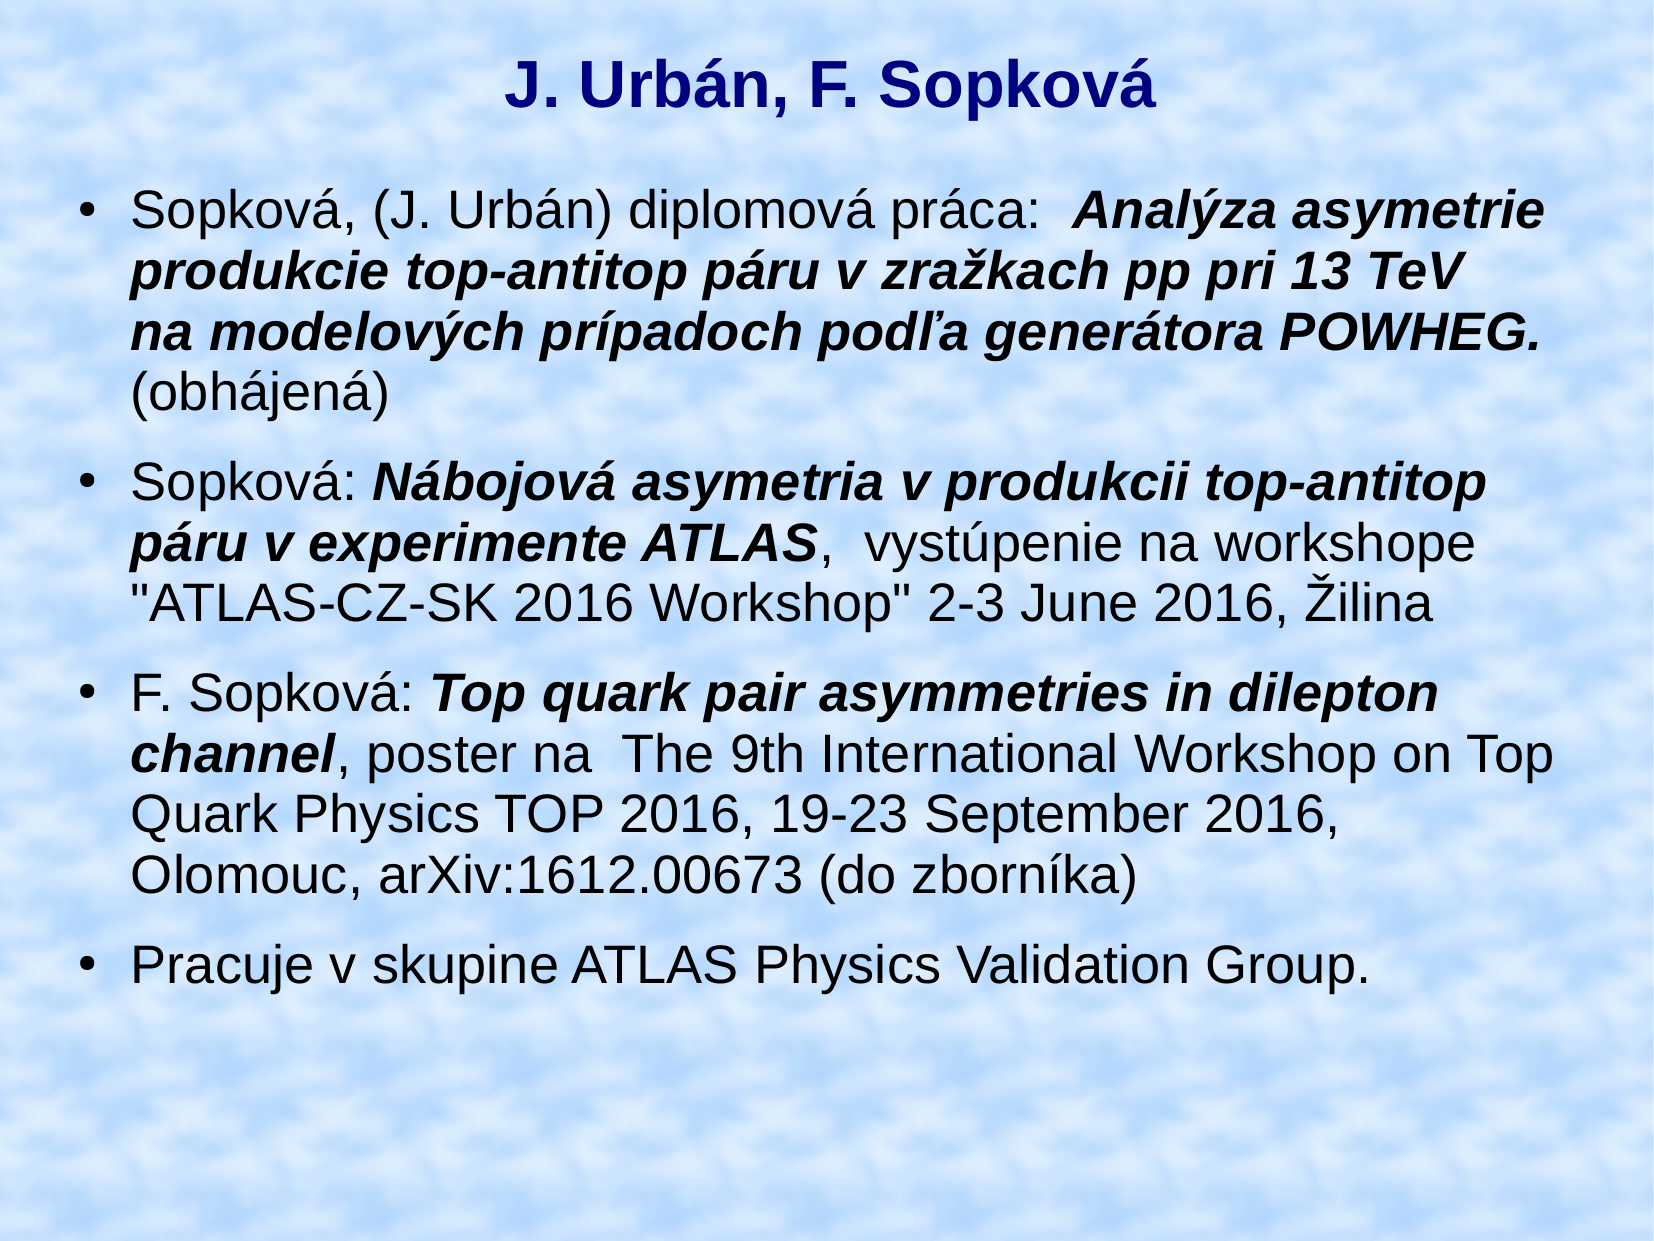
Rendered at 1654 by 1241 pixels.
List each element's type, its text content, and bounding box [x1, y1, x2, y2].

picture [0, 0, 1654, 1241]
title J. Urbán, F. Sopková [86, 17, 1576, 151]
list Sopková, (J. Urbán) diplomová práca: Analýza asymetrie produkcie top-antitop páru v zražkach pp pri 13 TeV na modelových prípadoch podľa generátora POWHEG. (obhájená) Sopková: Nábojová asymetria v produkcii top-antitop páru v experimente ATLAS, vystúpenie na workshope "ATLAS-CZ-SK 2016 Workshop" 2-3 June 2016, Žilina F. Sopková: Top quark pair asymmetries in dilepton channel, poster na The 9th International Workshop on Top Quark Physics TOP 2016, 19-23 September 2016, Olomouc, arXiv:1612.00673 (do zborníka) Pracuje v skupine ATLAS Physics Validation Group. [60, 180, 1571, 1186]
